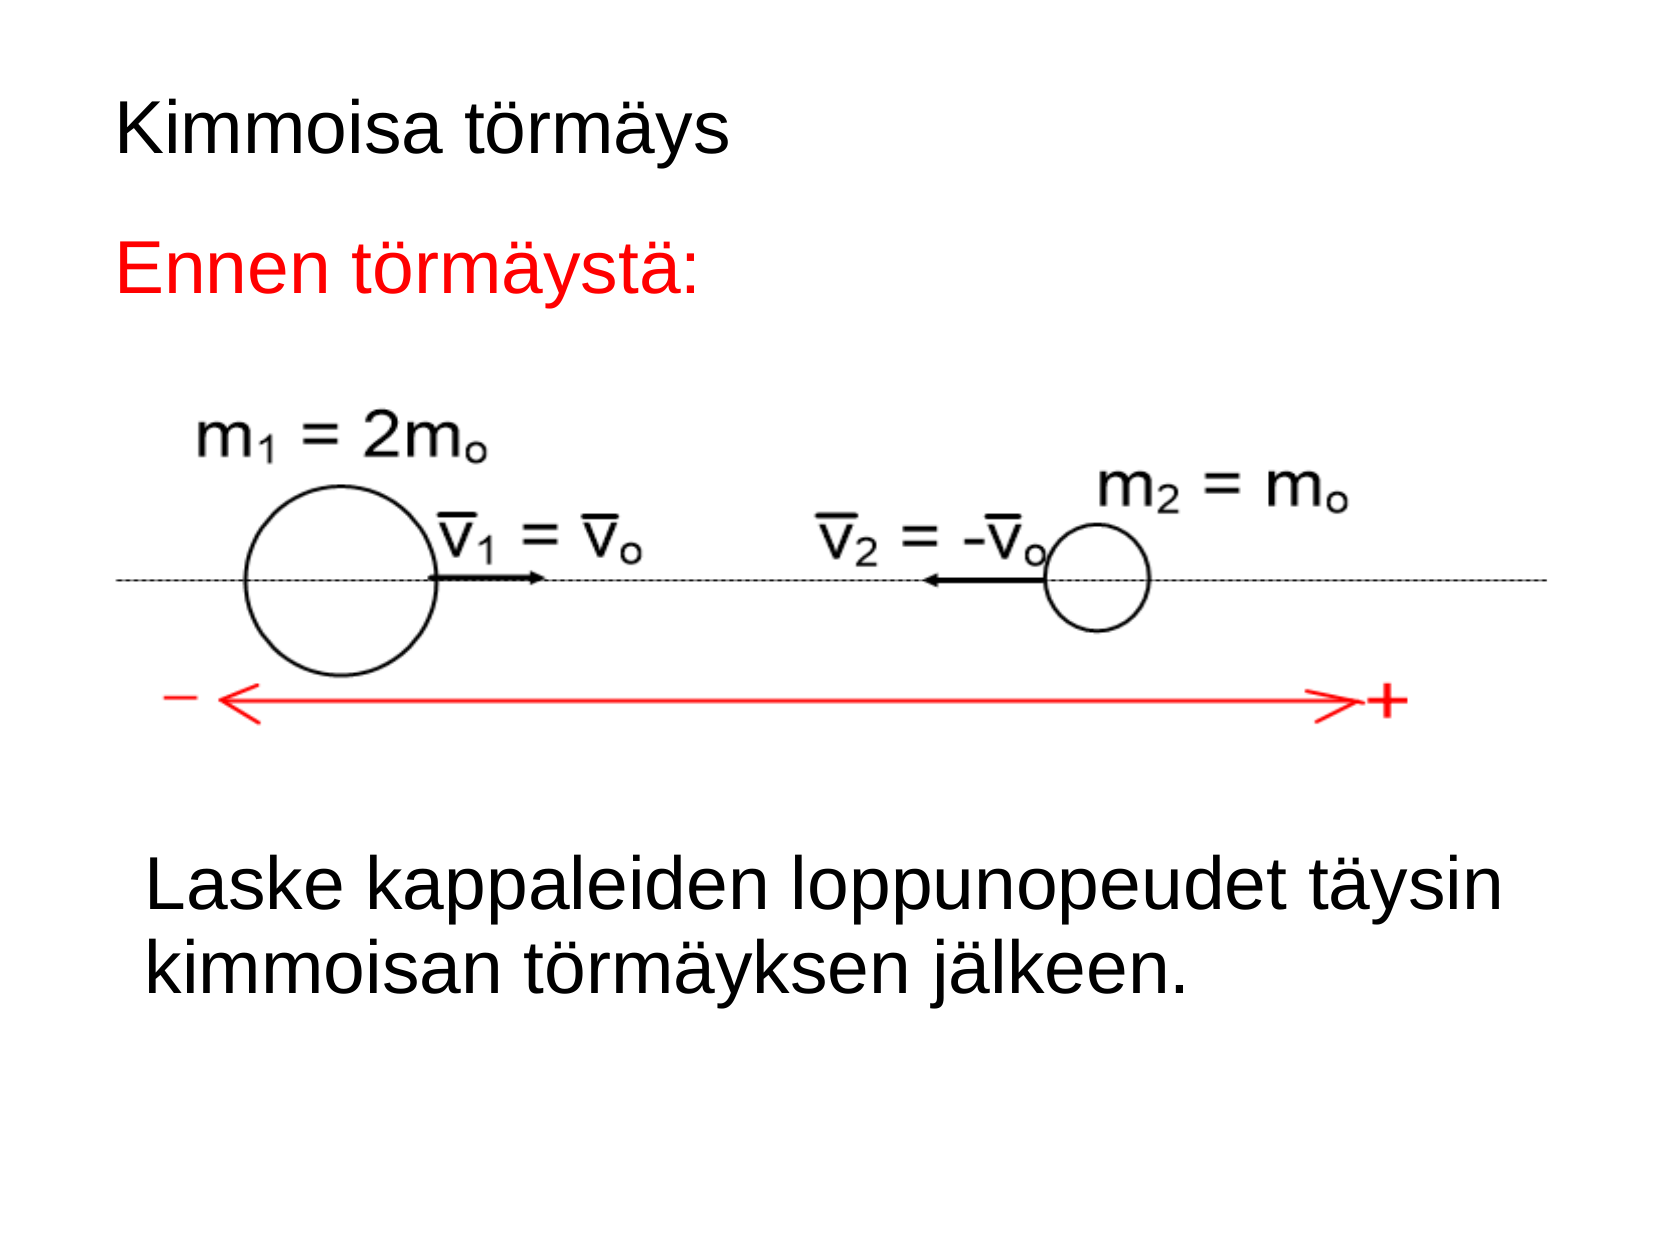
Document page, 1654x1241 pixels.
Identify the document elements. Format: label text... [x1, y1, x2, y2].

picture [111, 351, 1548, 780]
text_box Laske kappaleiden loppunopeudet täysin kimmoisan törmäyksen jälkeen. [129, 834, 1570, 1028]
text_box Kimmoisa törmäys Ennen törmäystä: [99, 78, 1028, 317]
